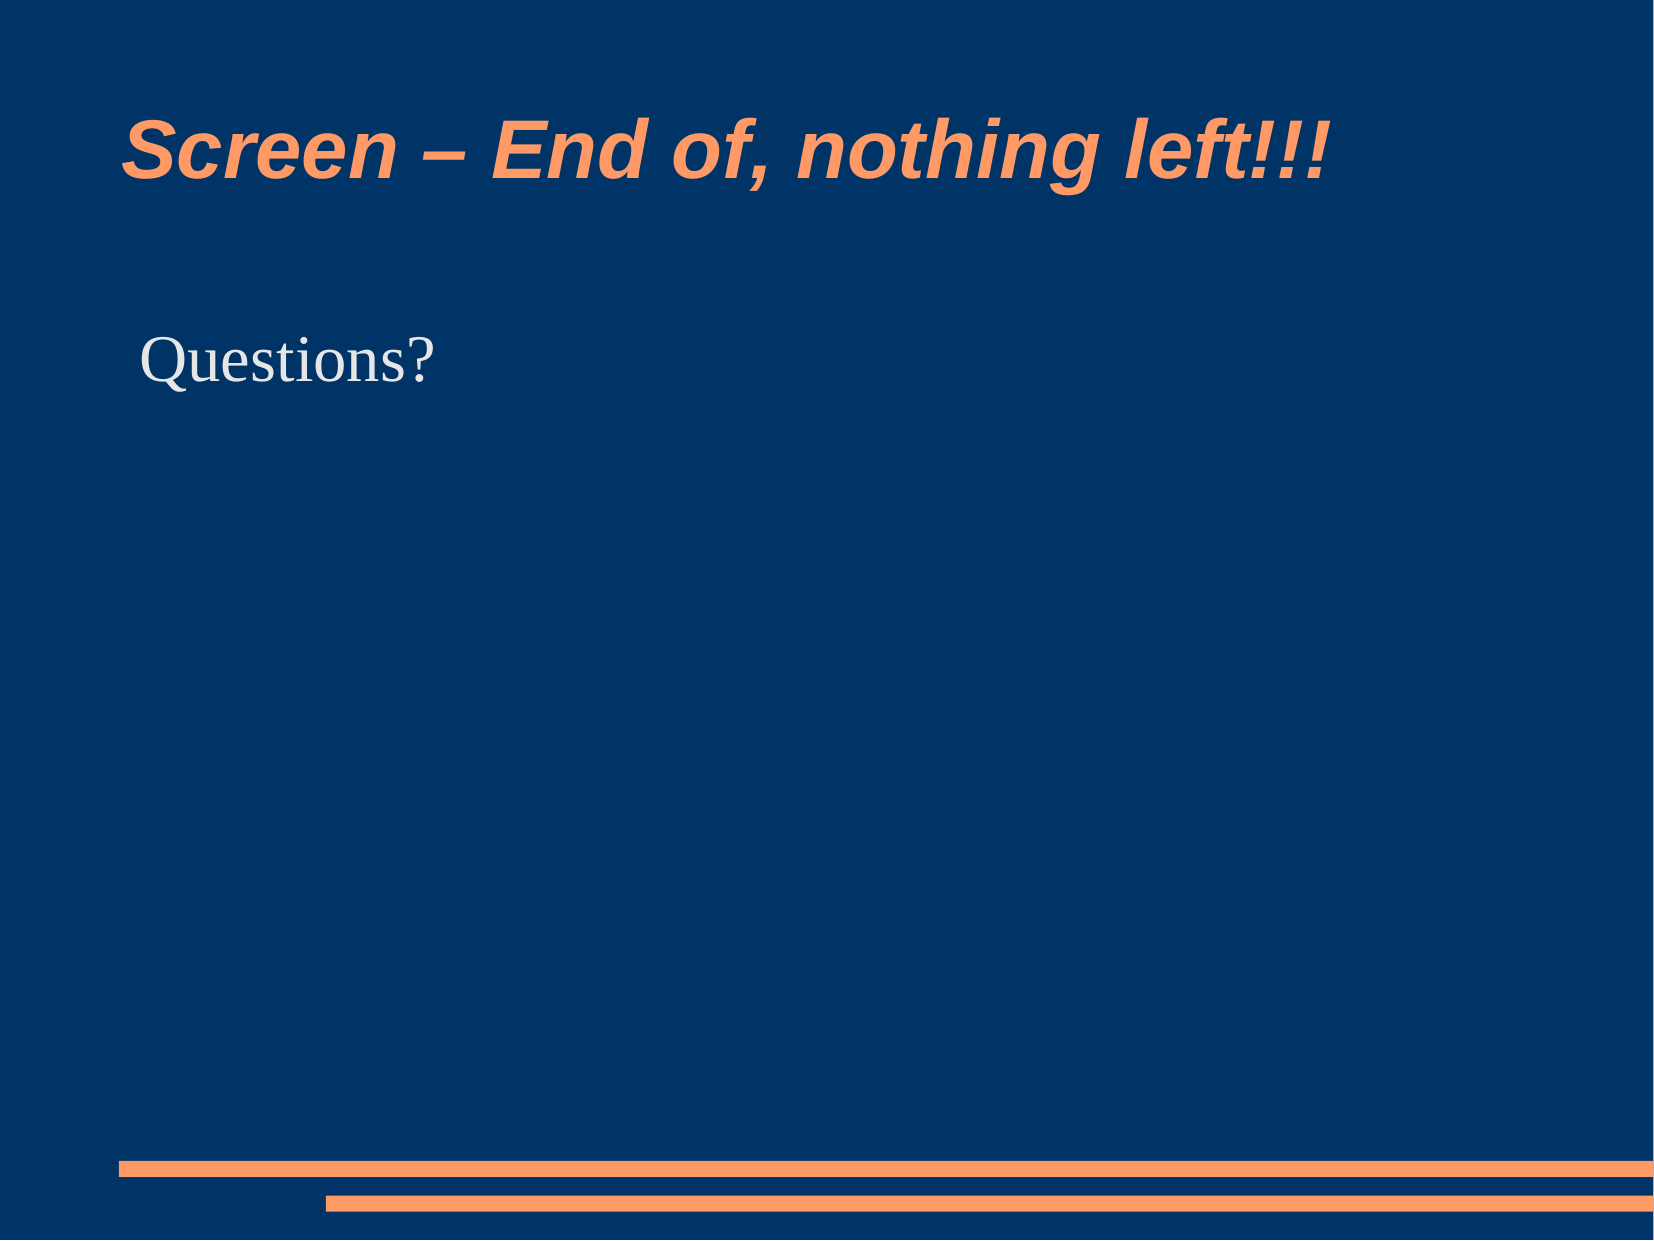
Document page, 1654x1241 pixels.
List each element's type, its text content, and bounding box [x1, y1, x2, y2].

list Questions? [121, 322, 1561, 1133]
title Screen – End of, nothing left!!! [121, 46, 1534, 254]
